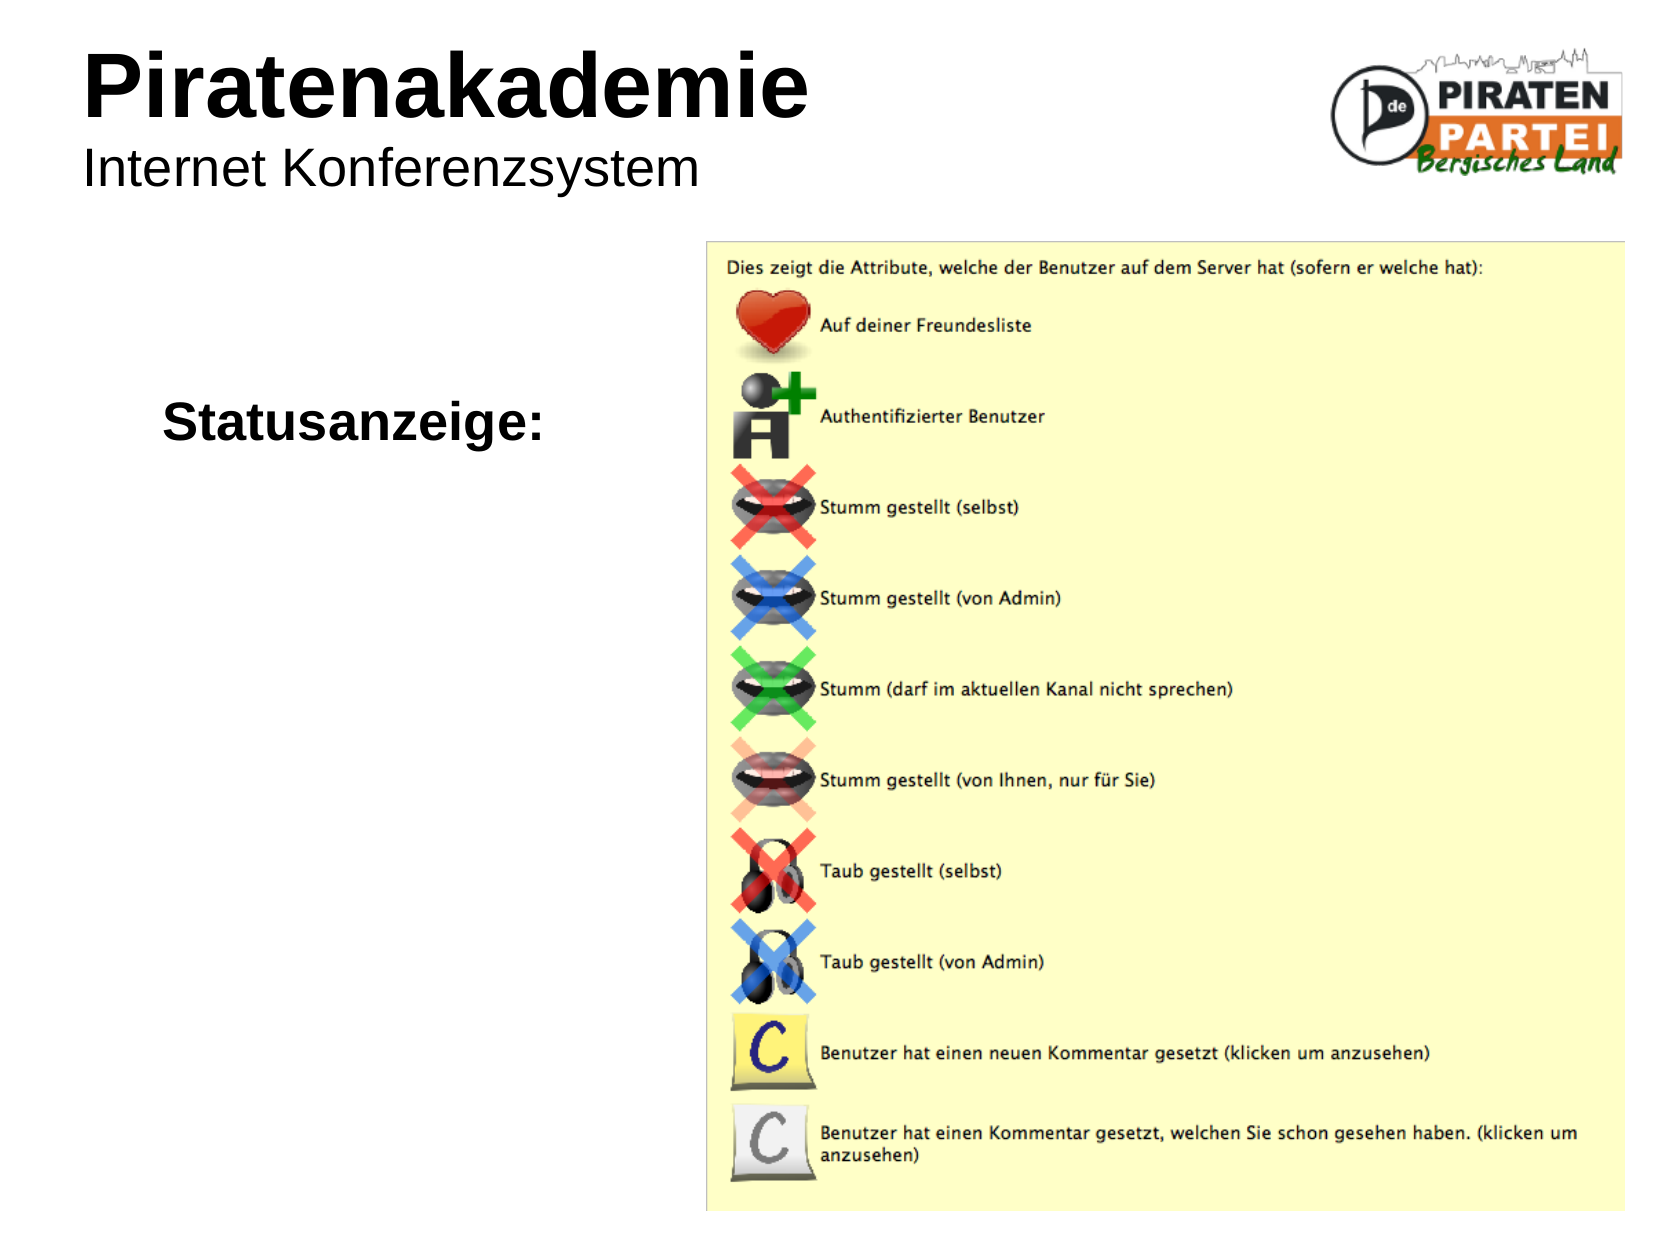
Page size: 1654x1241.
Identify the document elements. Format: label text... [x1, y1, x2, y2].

title Piratenakademie Internet Konferenzsystem [82, 34, 1571, 198]
picture [706, 241, 1625, 1211]
picture [1328, 47, 1625, 176]
text_box Statusanzeige: [147, 383, 560, 460]
